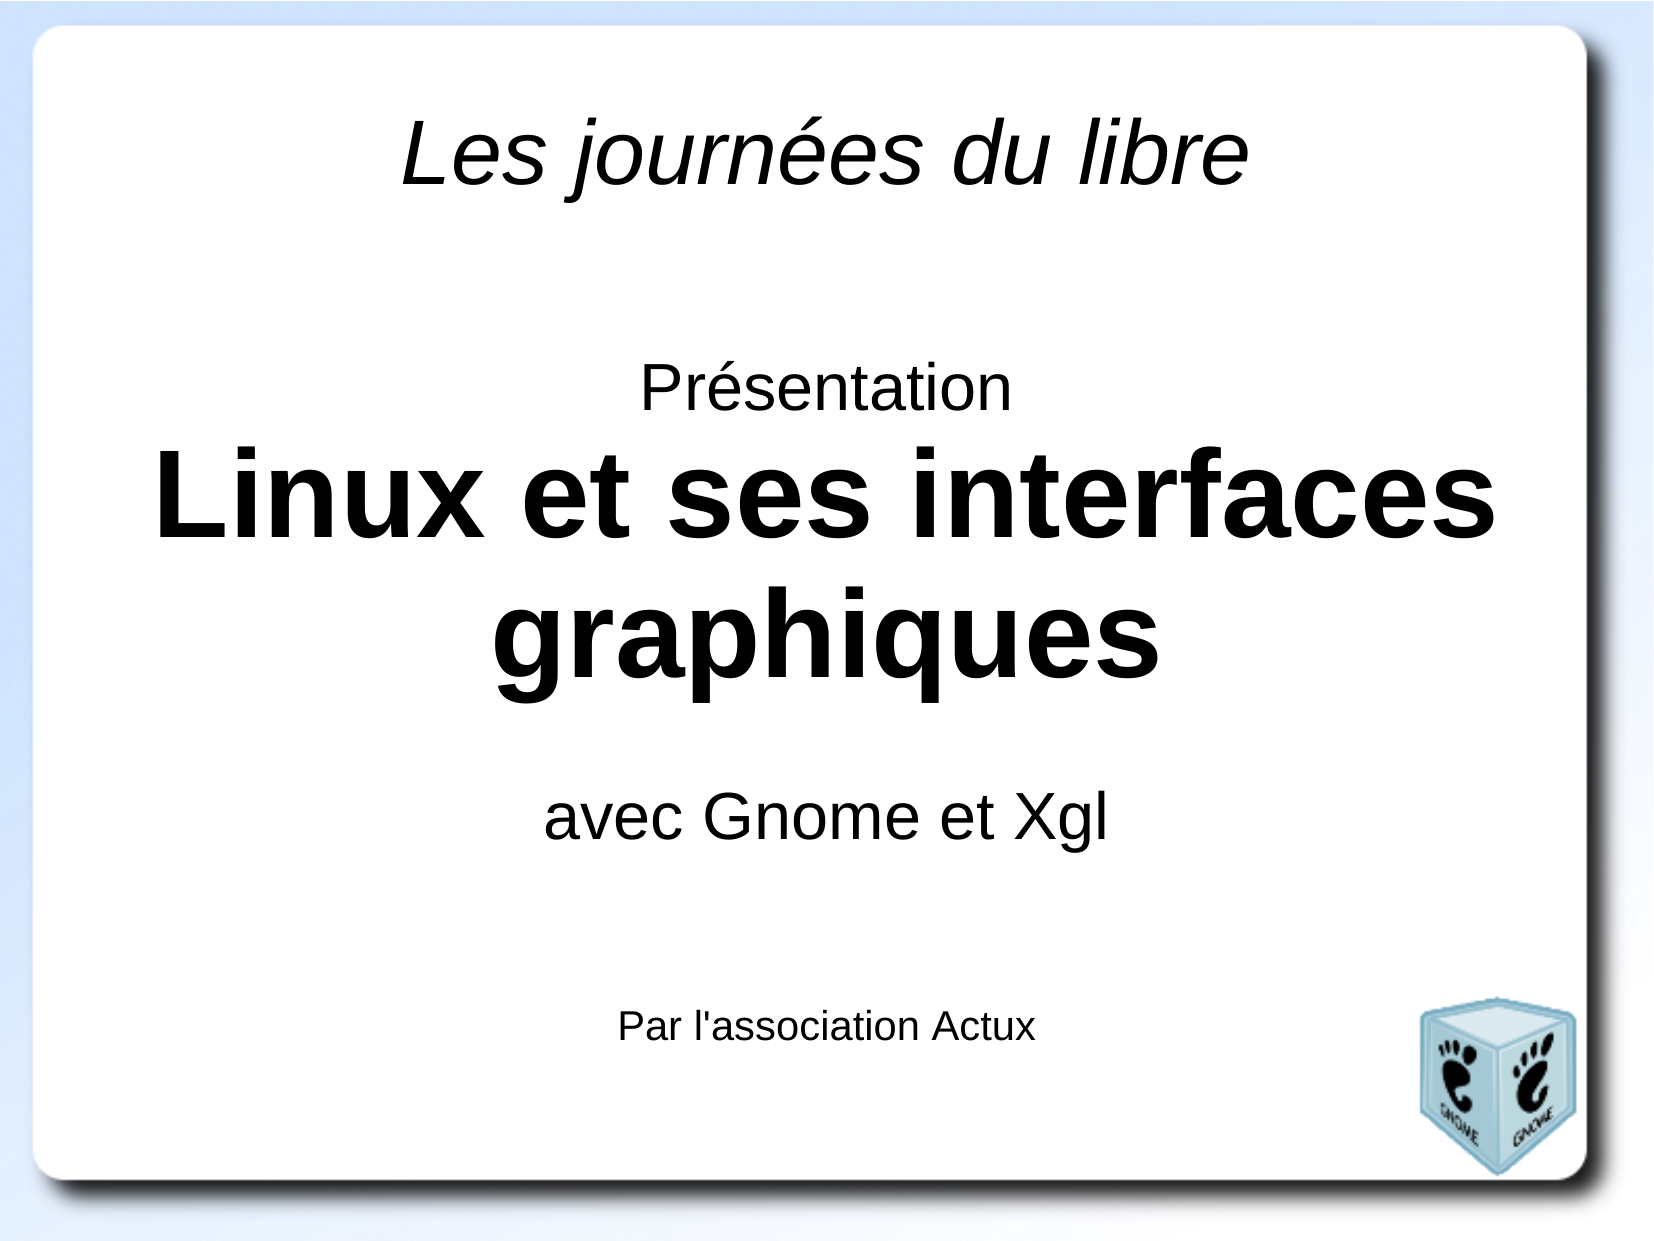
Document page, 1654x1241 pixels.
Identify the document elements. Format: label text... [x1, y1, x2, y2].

subtitle Présentation Linux et ses interfaces graphiques avec Gnome et Xgl Par l'association Actux [82, 290, 1571, 1109]
picture [0, 1, 1654, 1241]
title Les journées du libre [82, 49, 1571, 257]
